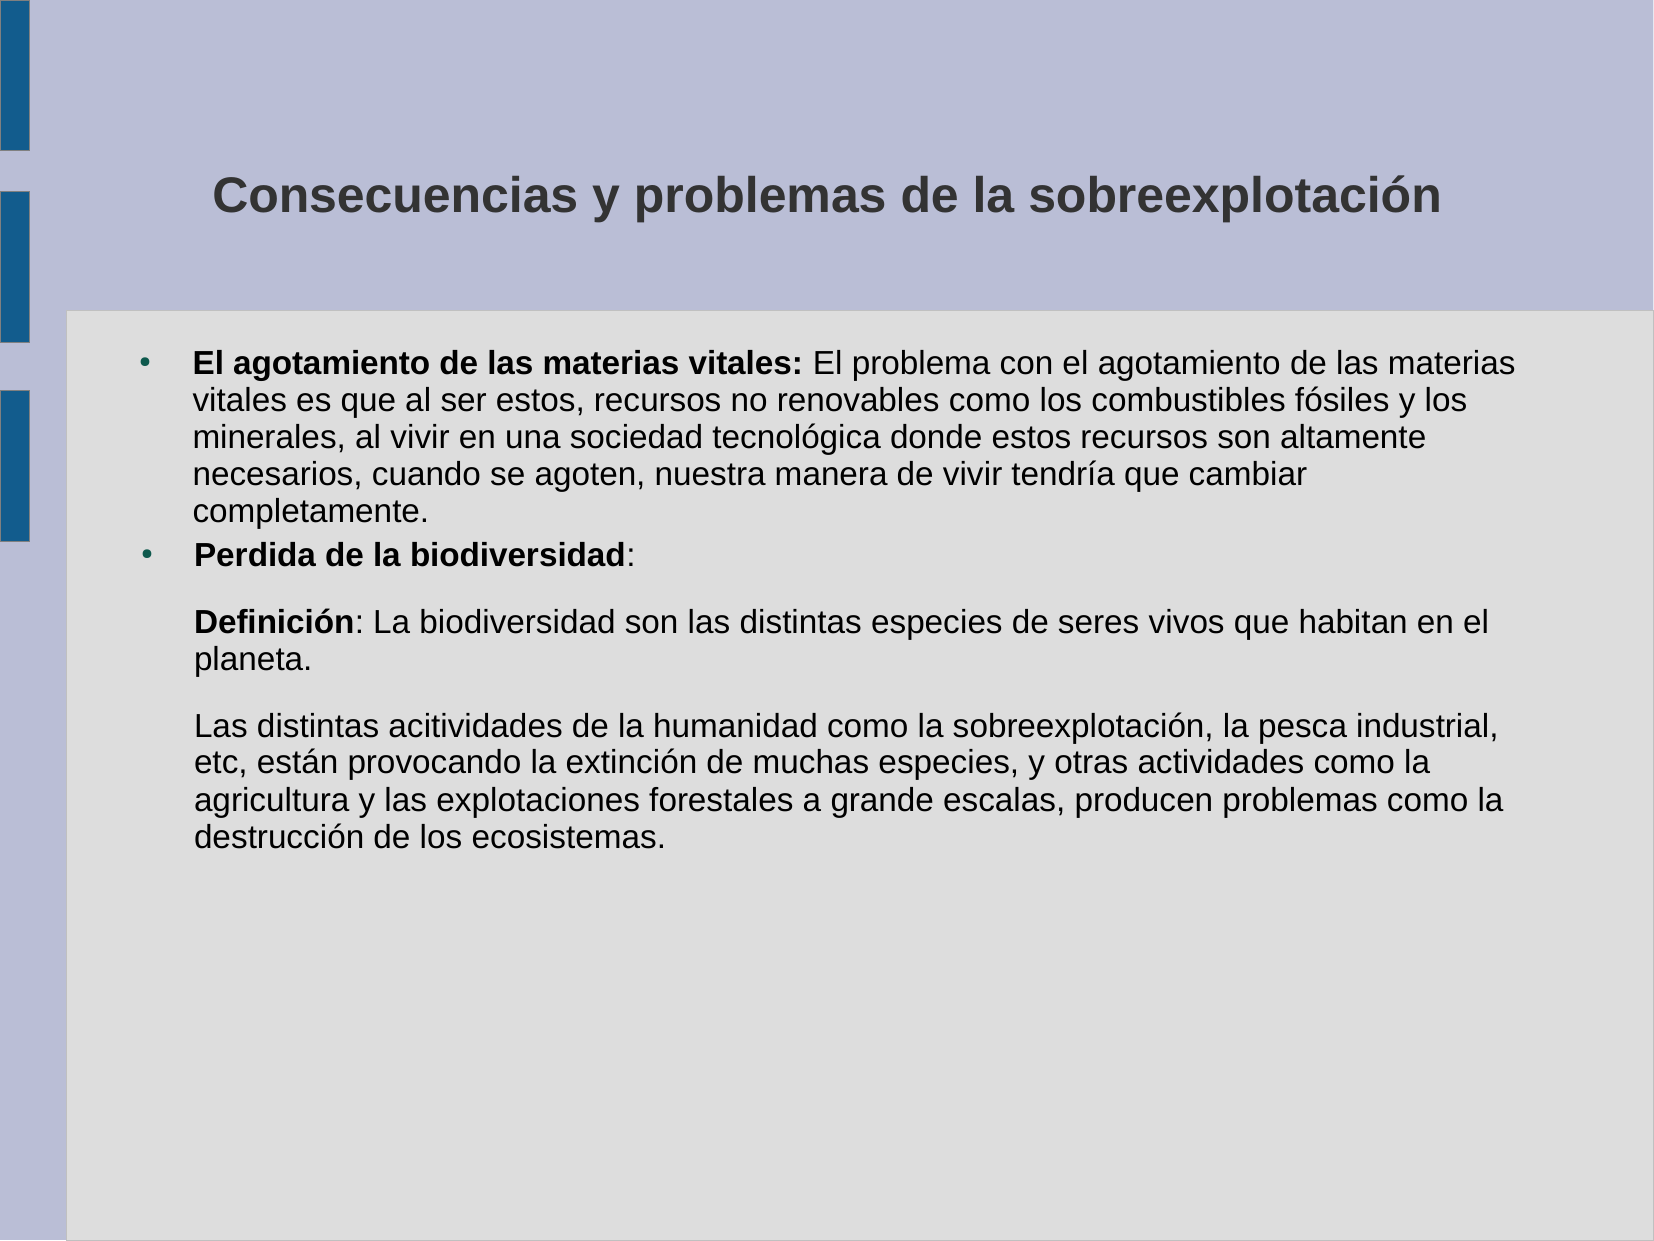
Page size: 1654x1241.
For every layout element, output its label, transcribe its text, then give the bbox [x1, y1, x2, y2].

list Perdida de la biodiversidad: Definición: La biodiversidad son las distintas especies de seres vivos que habitan en el planeta. Las distintas acitividades de la humanidad como la sobreexplotación, la pesca industrial, etc, están provocando la extinción de muchas especies, y otras actividades como la agricultura y las explotaciones forestales a grande escalas, producen problemas como la destrucción de los ecosistemas. [123, 536, 1536, 926]
list El agotamiento de las materias vitales: El problema con el agotamiento de las materias vitales es que al ser estos, recursos no renovables como los combustibles fósiles y los minerales, al vivir en una sociedad tecnológica donde estos recursos son altamente necesarios, cuando se agoten, nuestra manera de vivir tendría que cambiar completamente. [121, 344, 1534, 1127]
title Consecuencias y problemas de la sobreexplotación [121, 91, 1534, 299]
